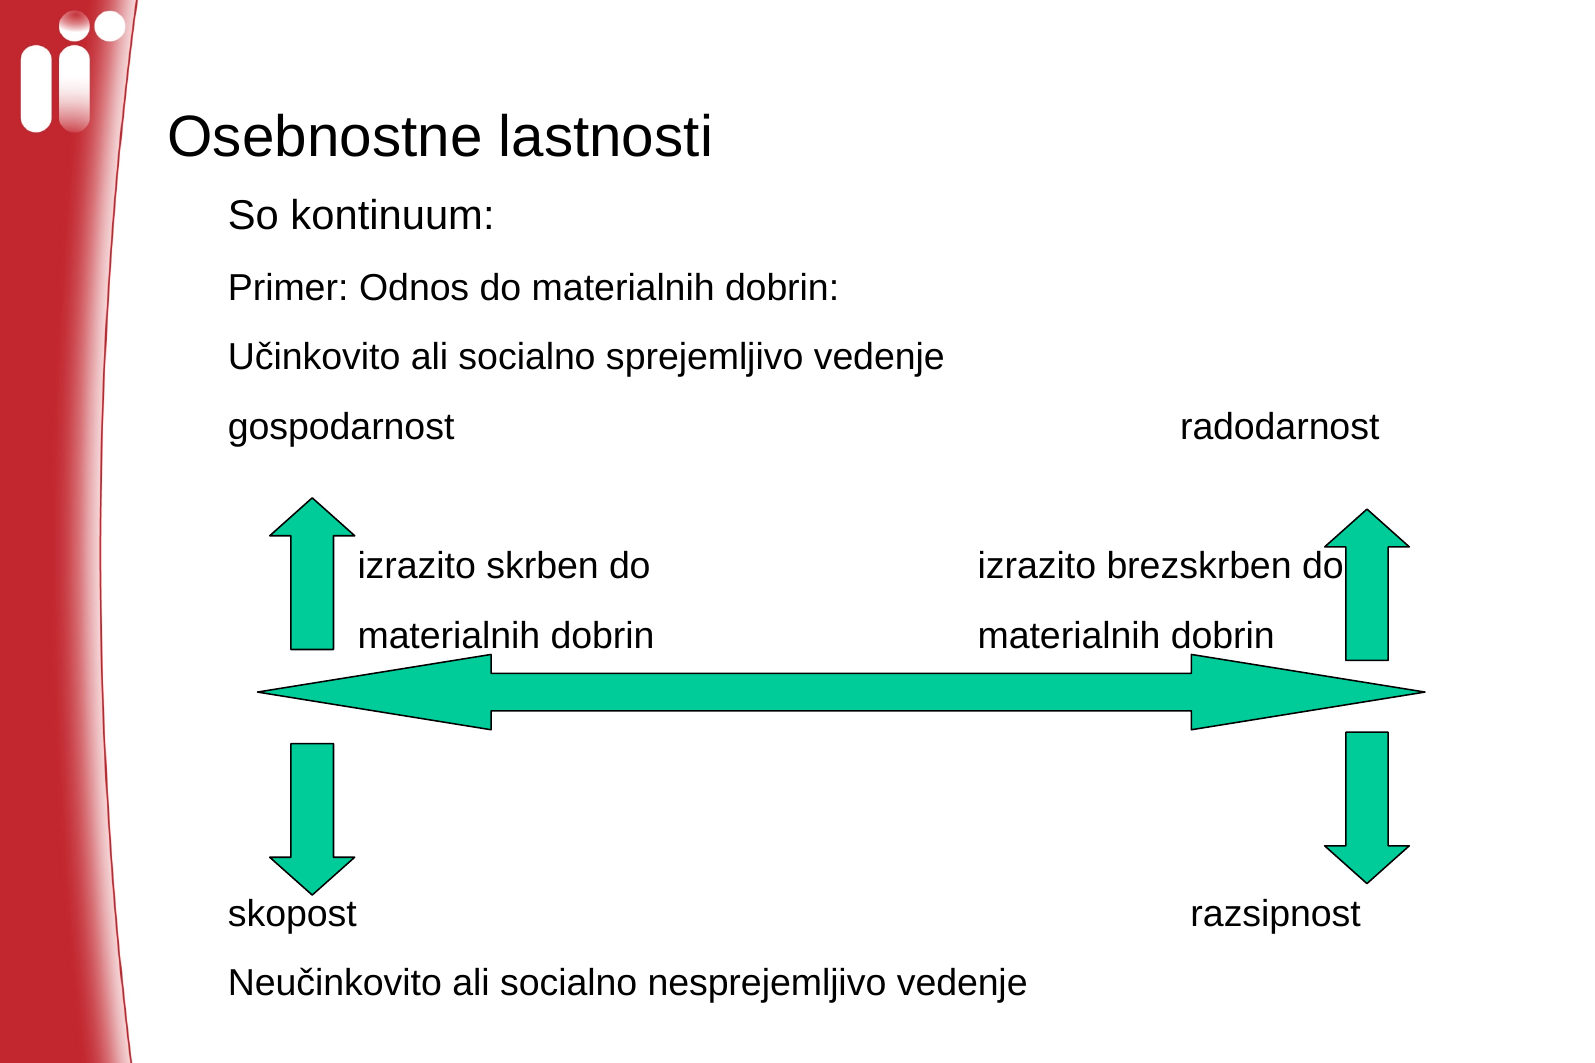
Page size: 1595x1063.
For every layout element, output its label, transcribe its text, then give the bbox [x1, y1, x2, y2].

picture [0, 0, 1414, 1063]
list So kontinuum: Primer: Odnos do materialnih dobrin: Učinkovito ali socialno sprejemljivo vedenje gospodarnost radodarnost izrazito skrben do izrazito brezskrben do materialnih dobrin materialnih dobrin skopost razsipnost Neučinkovito ali socialno nesprejemljivo vedenje [219, 185, 1440, 1023]
title Osebnostne lastnosti [159, 82, 1515, 190]
